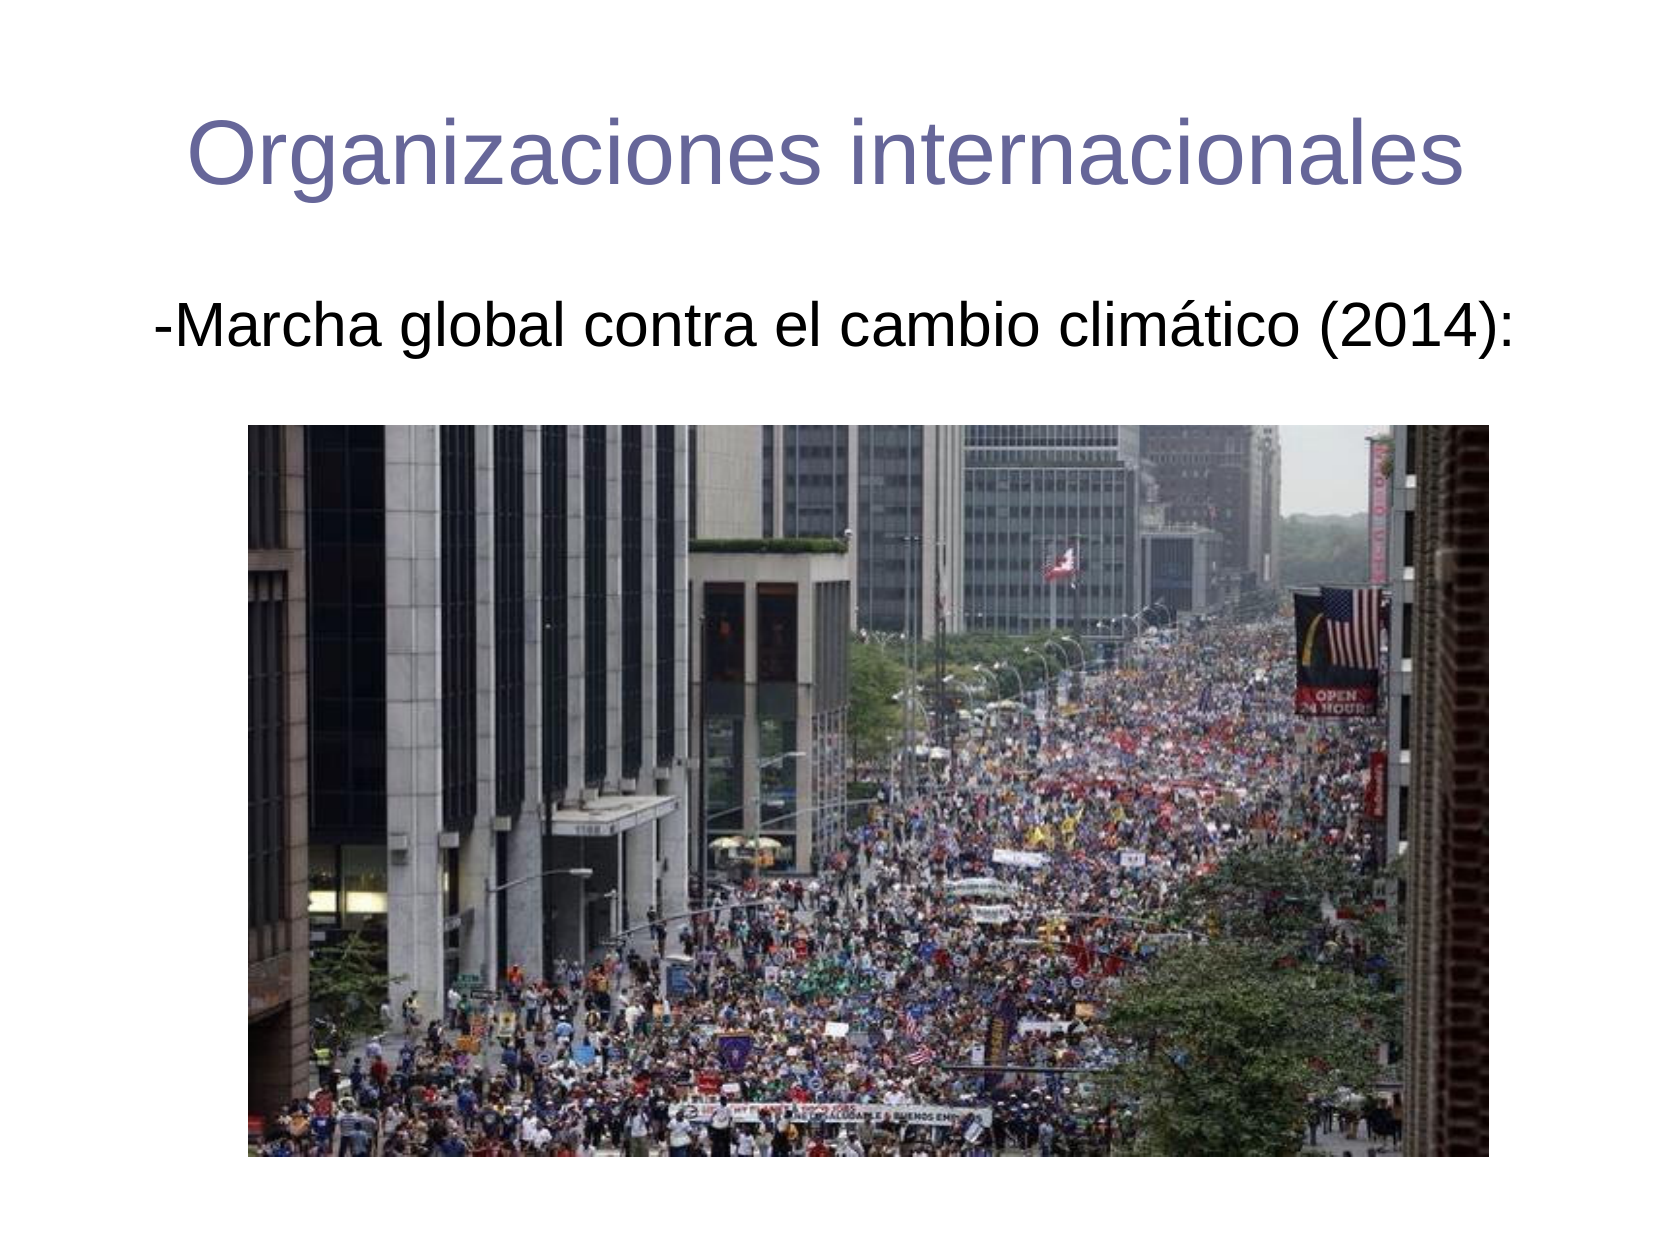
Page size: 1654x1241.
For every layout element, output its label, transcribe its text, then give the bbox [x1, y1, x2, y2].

picture [248, 425, 1489, 1157]
list -Marcha global contra el cambio climático (2014): [82, 290, 1571, 1010]
title Organizaciones internacionales [82, 56, 1571, 250]
